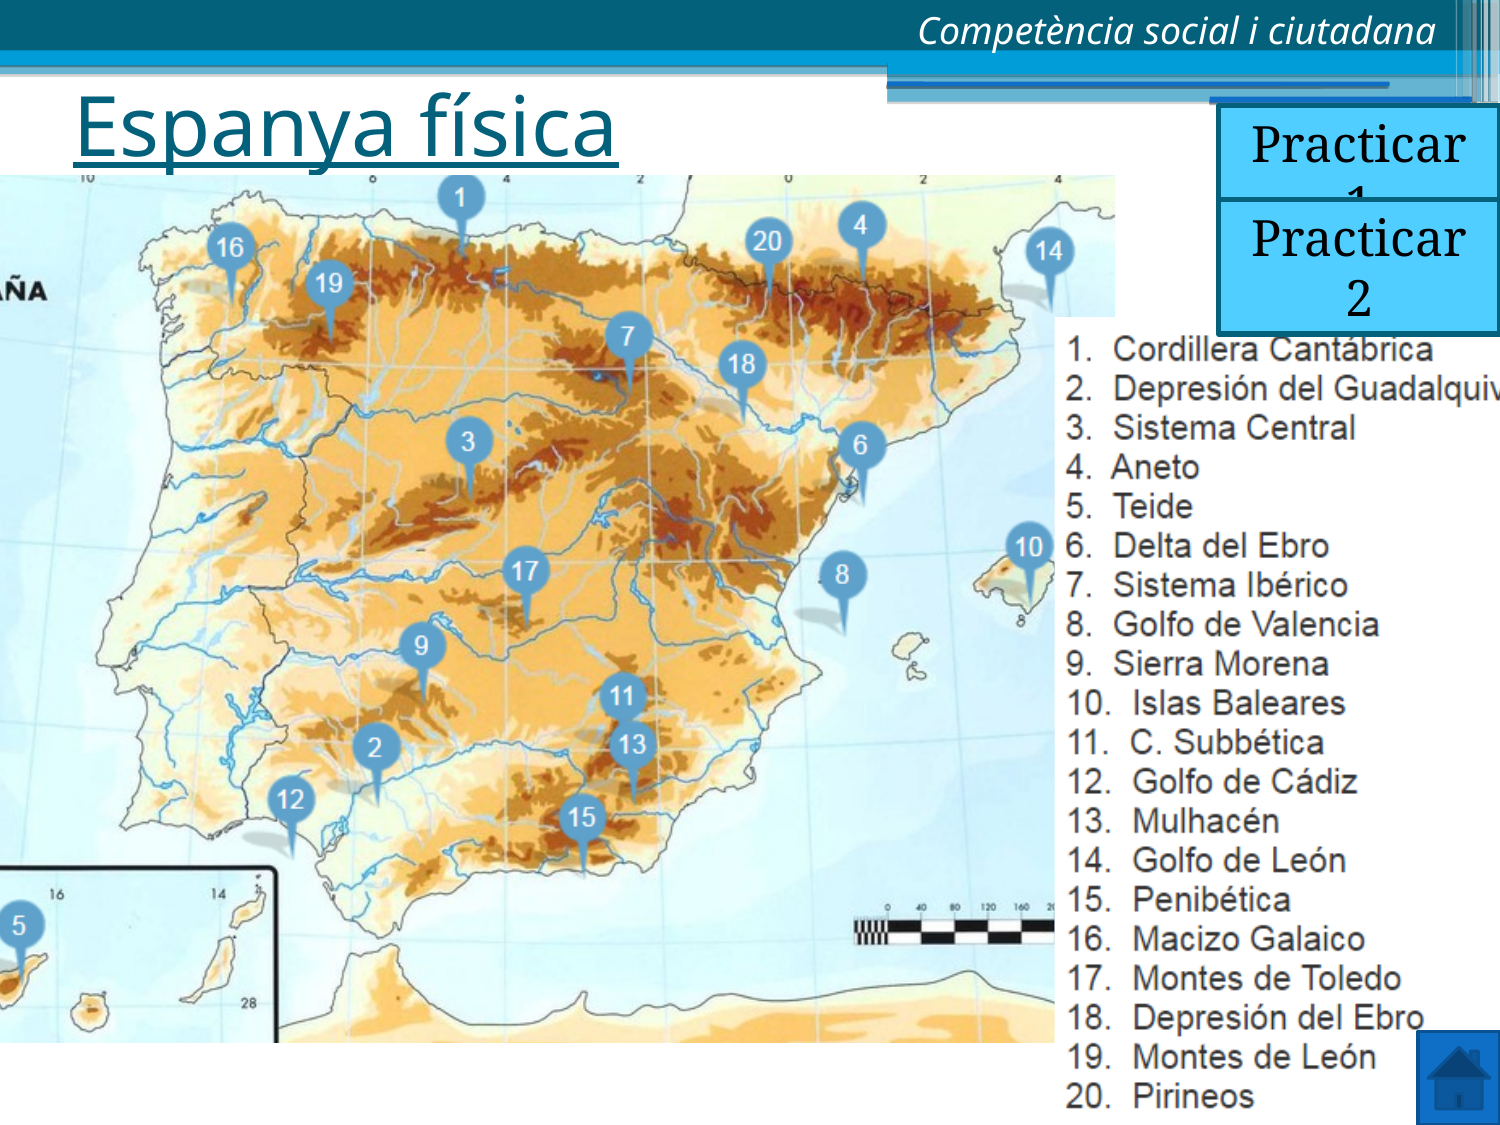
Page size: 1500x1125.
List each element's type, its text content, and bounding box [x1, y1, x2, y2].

text_box [1417, 1031, 1500, 1125]
text_box Practicar 1 [1218, 105, 1500, 199]
text_box Practicar 2 [1218, 199, 1500, 334]
text_box Competència social i ciutadana [902, 0, 1465, 60]
title Espanya física [58, 35, 1409, 211]
picture [0, 175, 1500, 1125]
